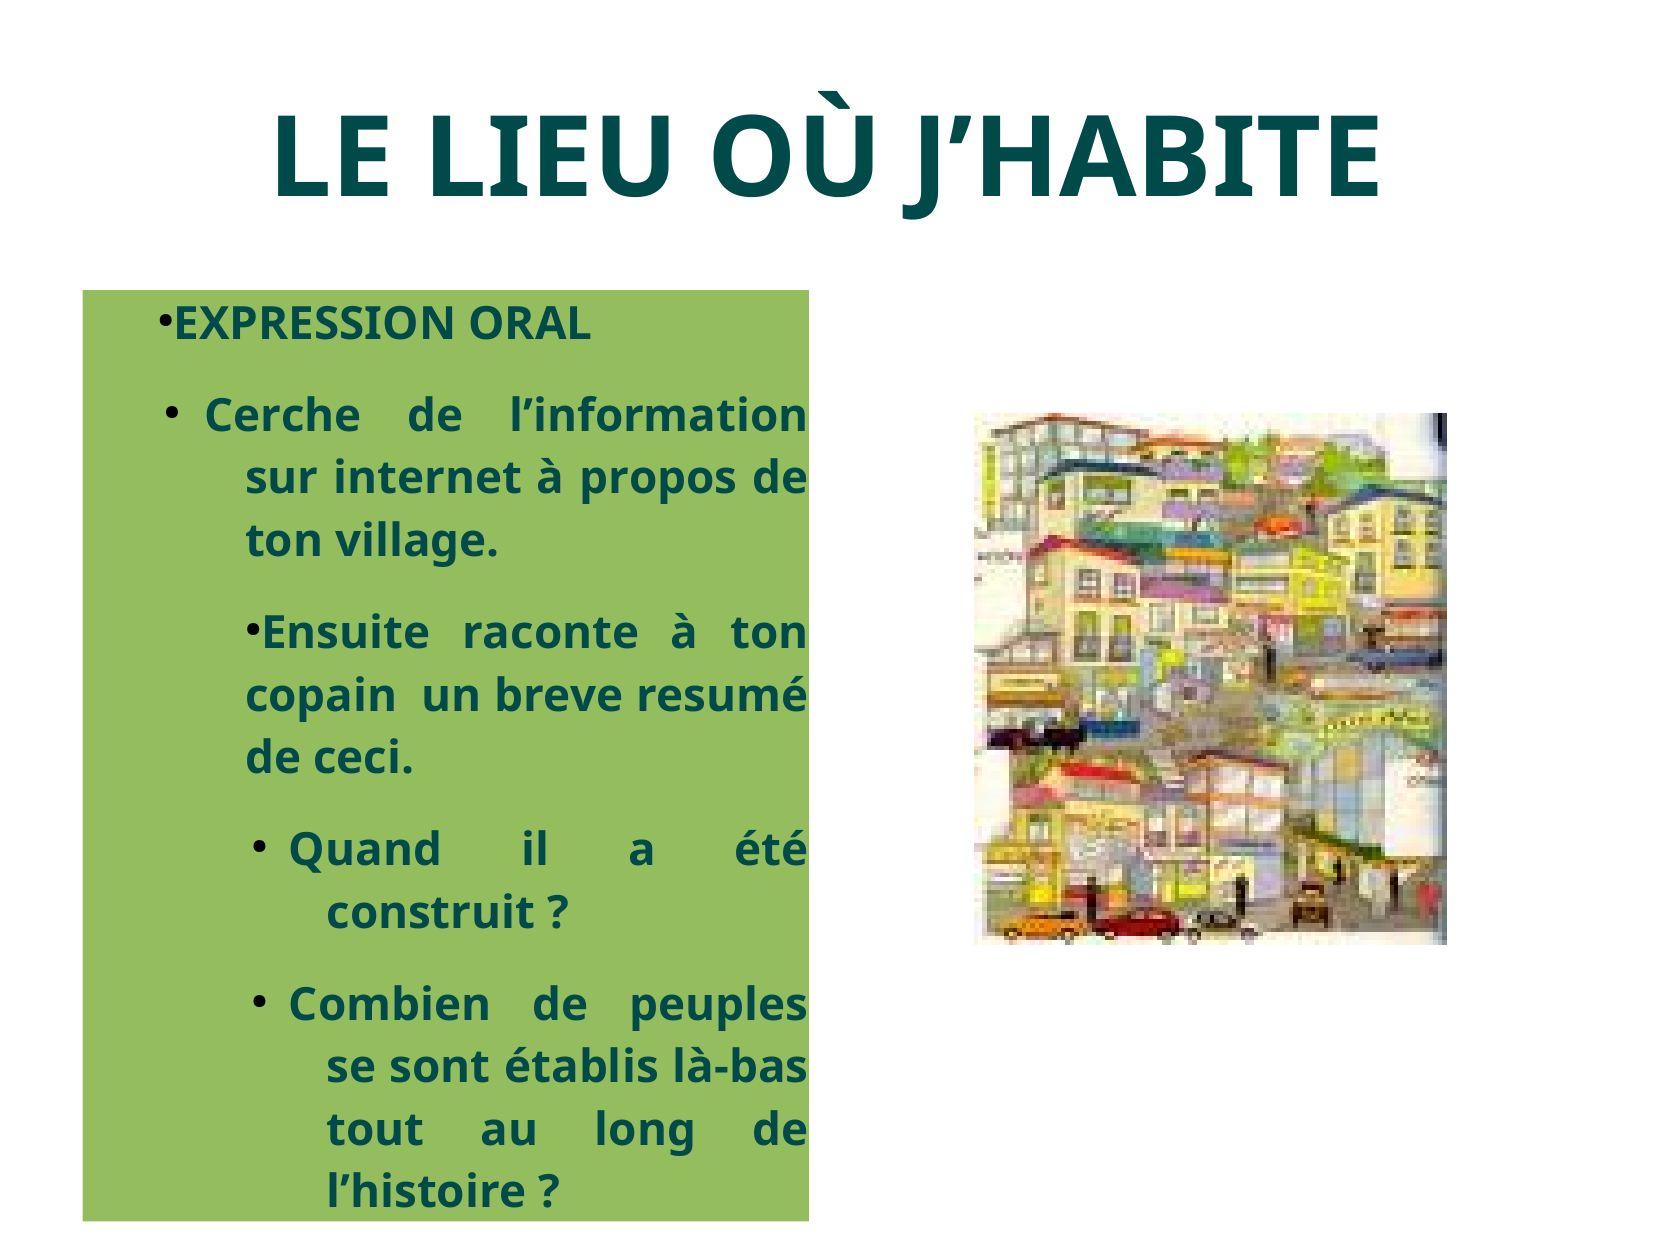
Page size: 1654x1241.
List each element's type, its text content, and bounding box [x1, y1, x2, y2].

title LE LIEU OÙ J’HABITE [82, 49, 1571, 257]
chart [845, 290, 1572, 1109]
list EXPRESSION ORAL Cerche de l’information sur internet à propos de ton village. Ensuite raconte à ton copain un breve resumé de ceci. Quand il a été construit ? Combien de peuples se sont établis là-bas tout au long de l’histoire ? [82, 290, 809, 1109]
picture [974, 413, 1447, 945]
